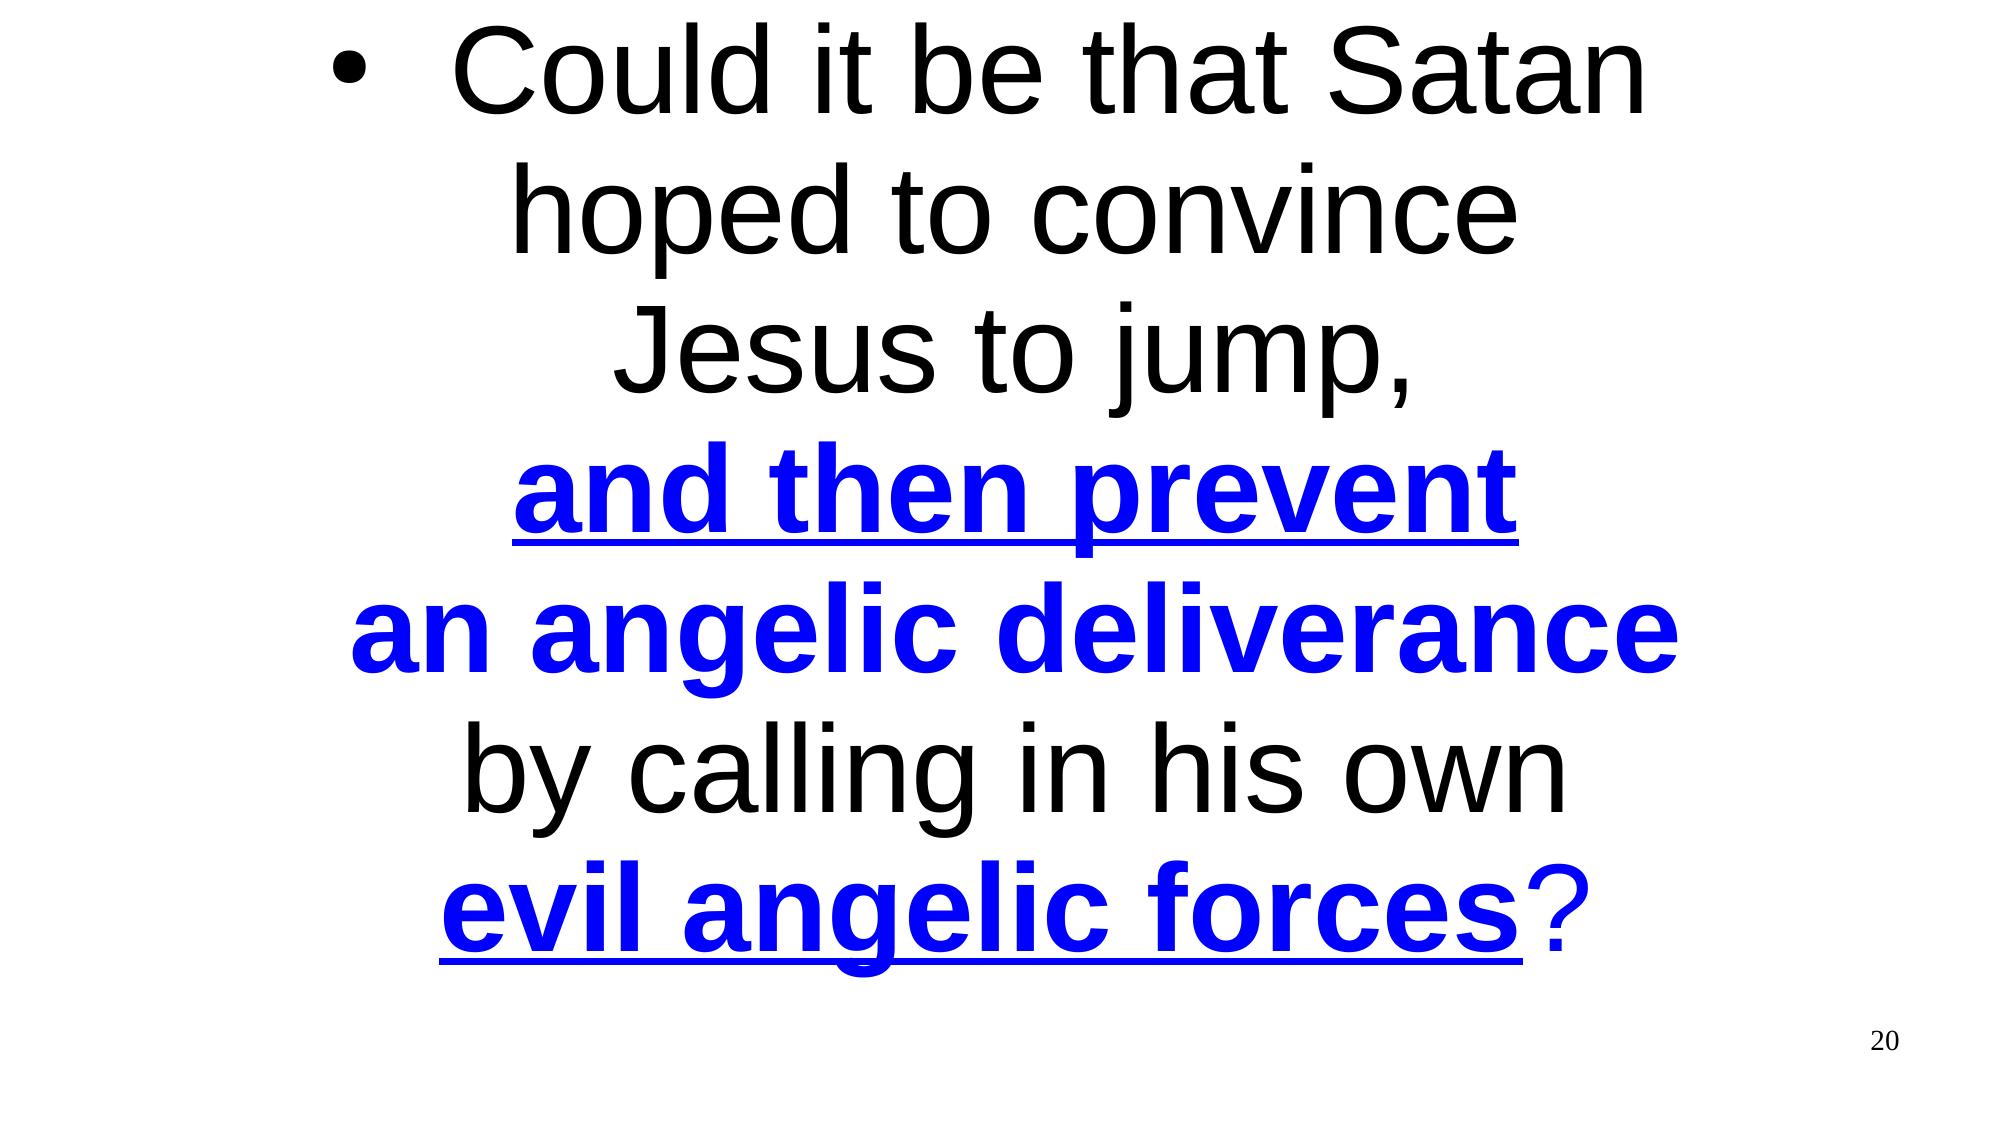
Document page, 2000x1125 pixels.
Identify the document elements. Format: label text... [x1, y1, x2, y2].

list Could it be that Satan hoped to convince Jesus to jump, and then prevent an angelic deliverance by calling in his own evil angelic forces? [0, 0, 1996, 1123]
